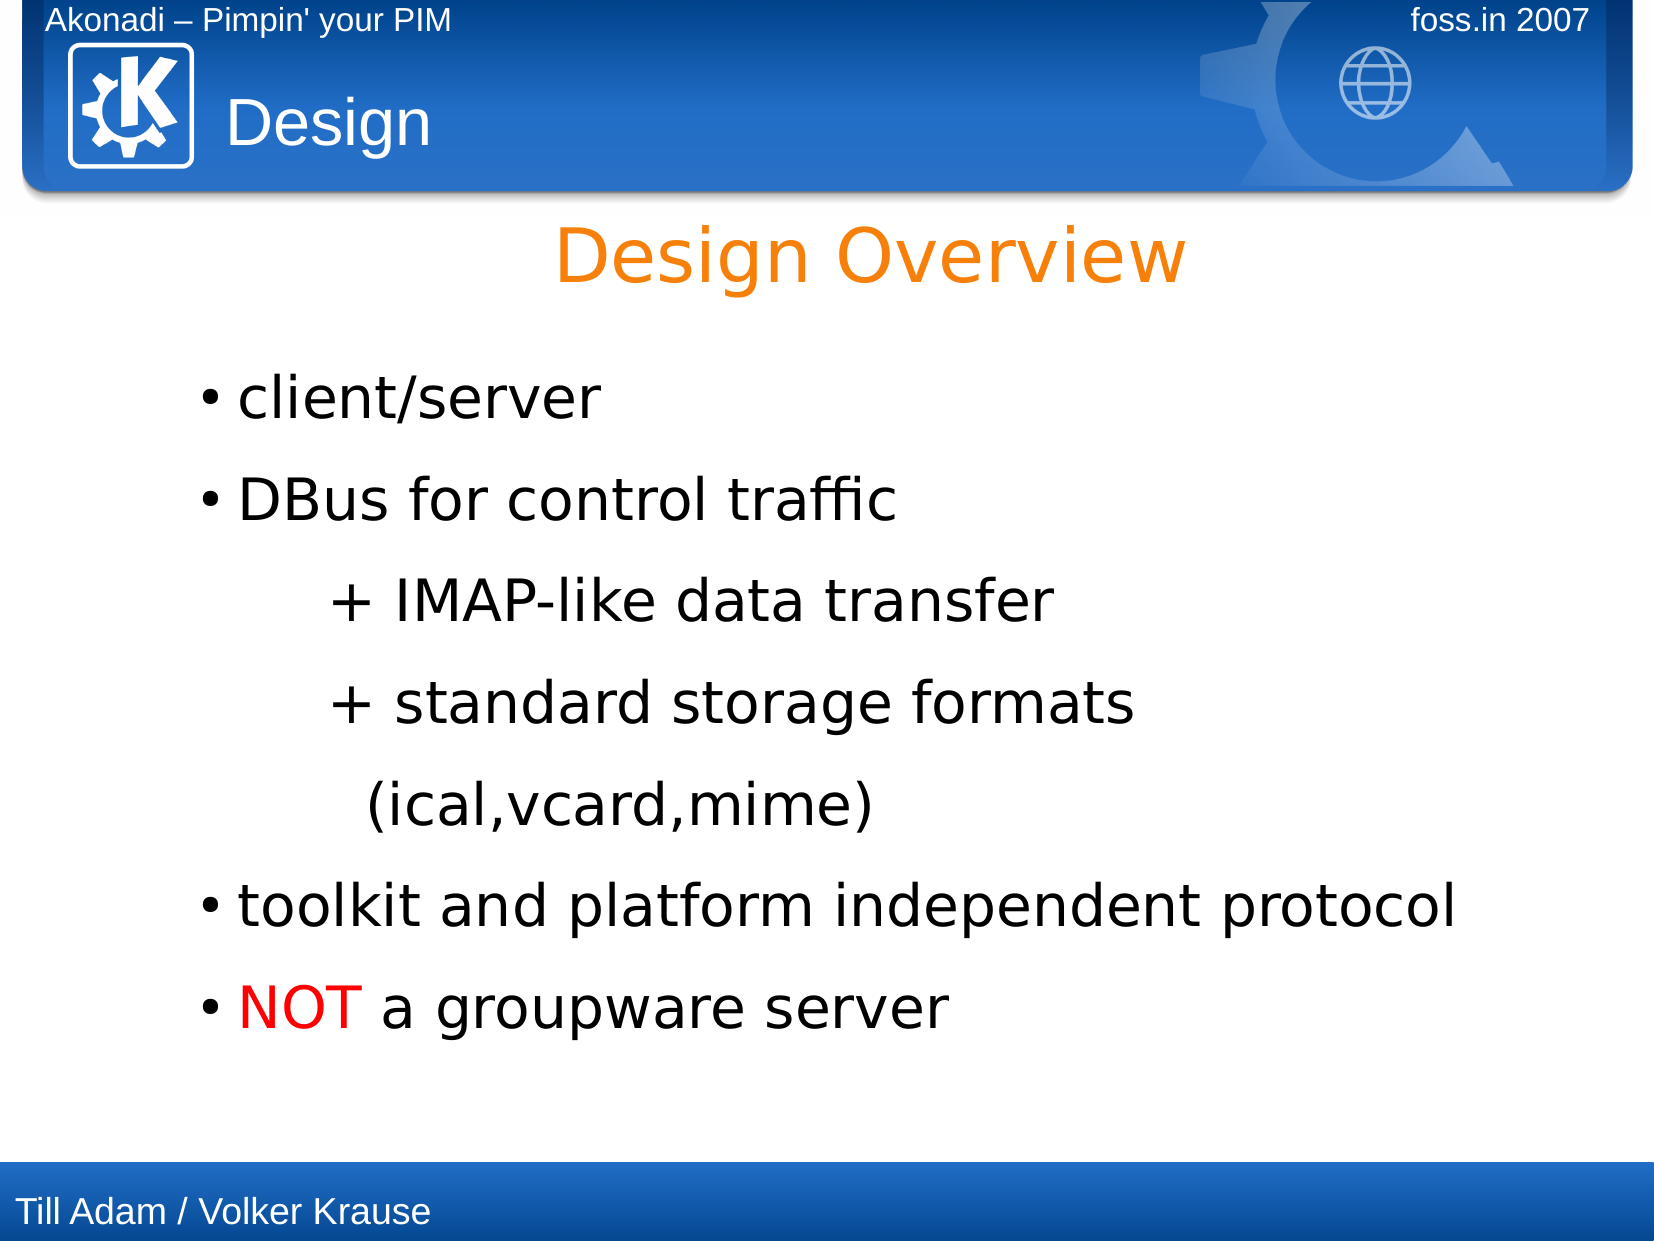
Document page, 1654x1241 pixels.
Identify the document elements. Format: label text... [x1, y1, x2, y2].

list Design Overview [82, 225, 1571, 1109]
text_box client/server DBus for control traffic + IMAP-like data transfer + standard storage formats (ical,vcard,mime) toolkit and platform independent protocol NOT a groupware server [95, 323, 1558, 917]
title Design [225, 49, 1571, 188]
